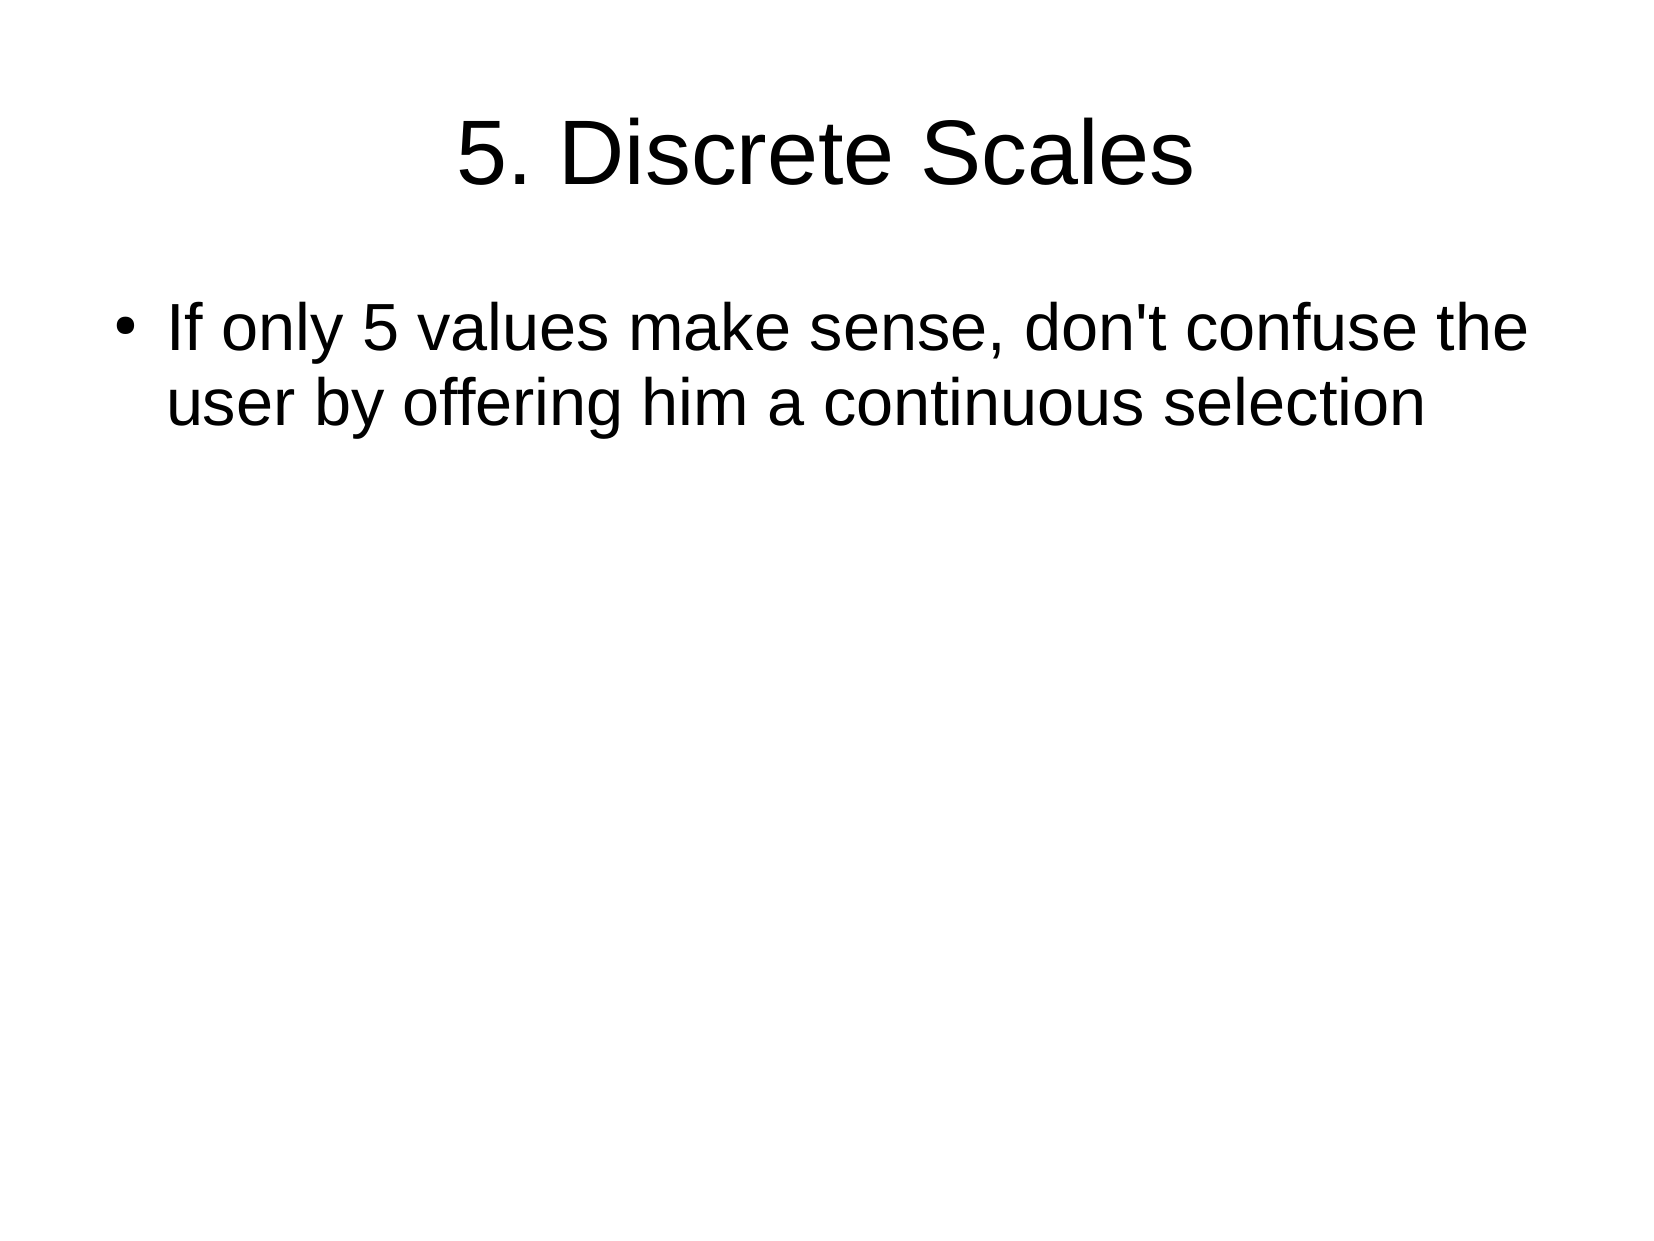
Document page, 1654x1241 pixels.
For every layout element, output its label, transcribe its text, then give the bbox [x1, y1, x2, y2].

title 5. Discrete Scales [82, 49, 1571, 257]
subtitle If only 5 values make sense, don't confuse the user by offering him a continuous selection [95, 290, 1558, 1010]
